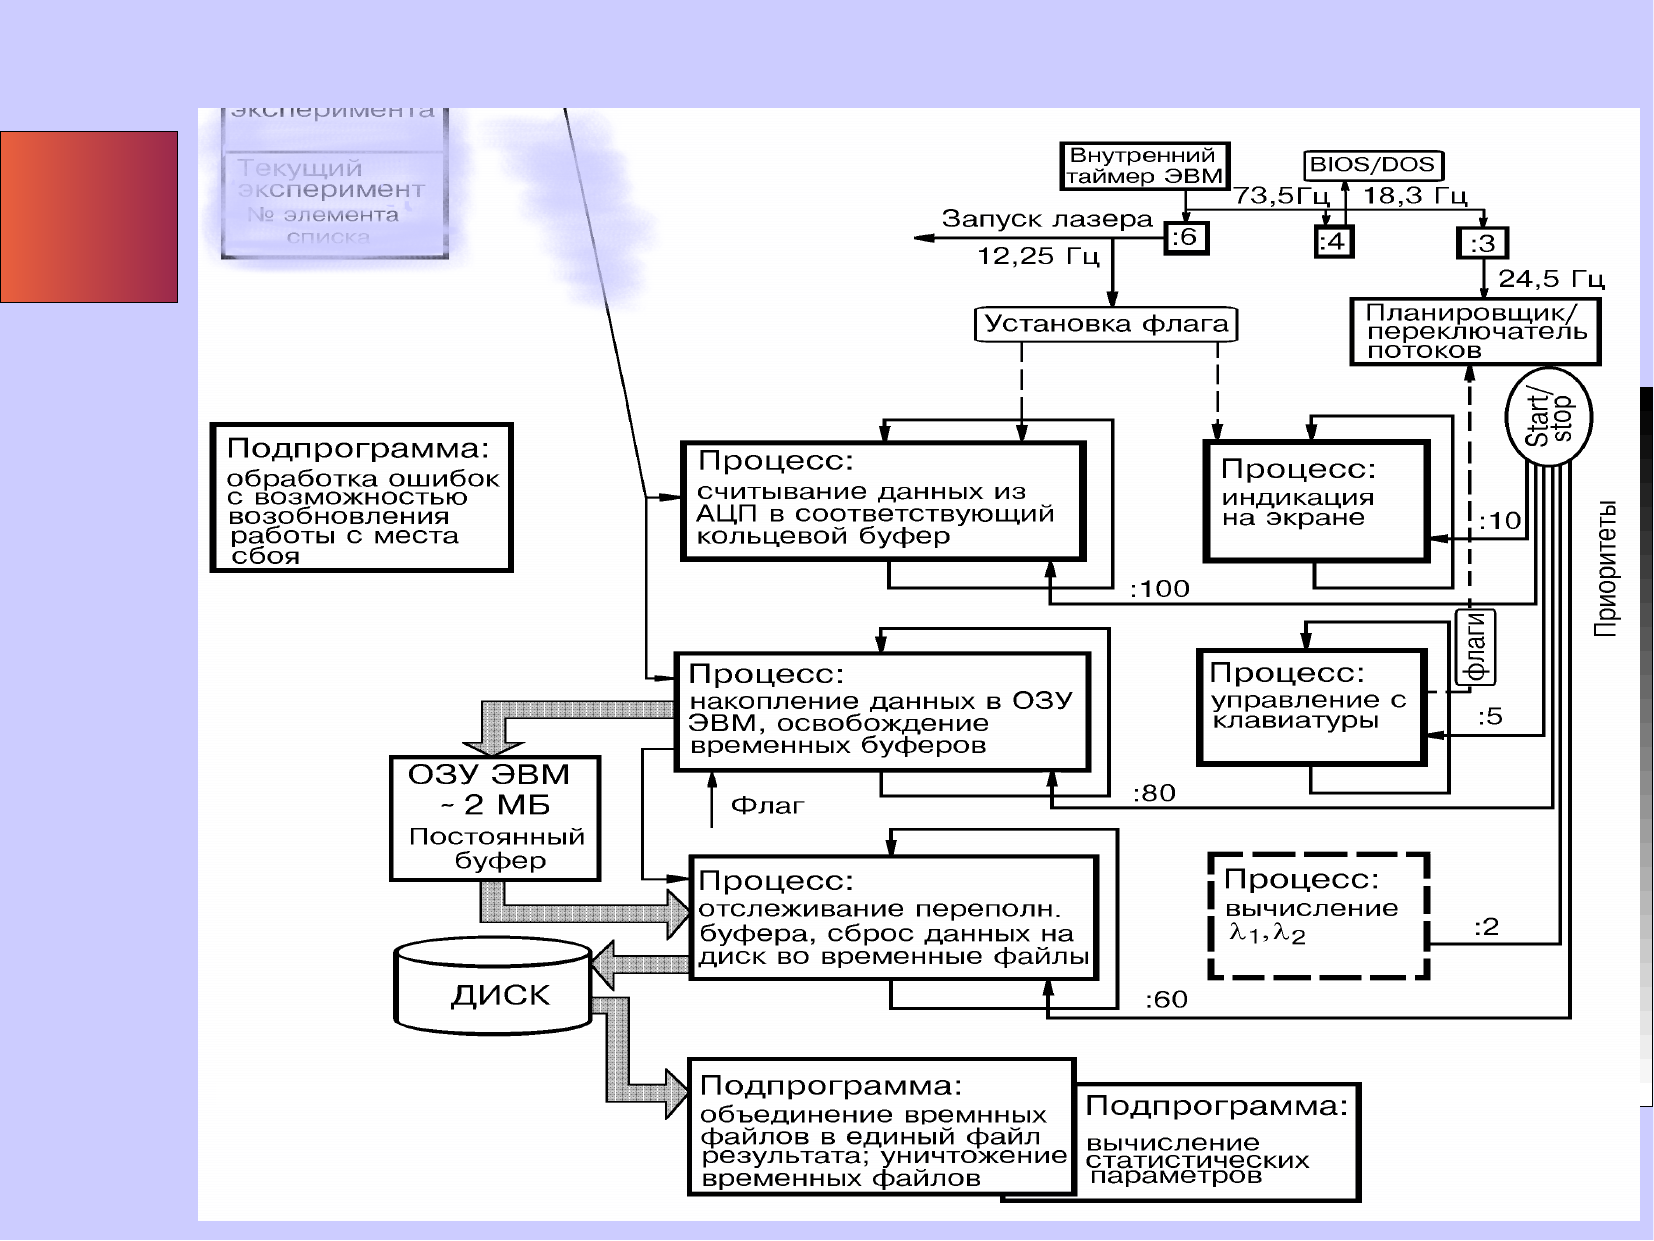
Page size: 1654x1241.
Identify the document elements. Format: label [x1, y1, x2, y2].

picture [198, 108, 1640, 1221]
